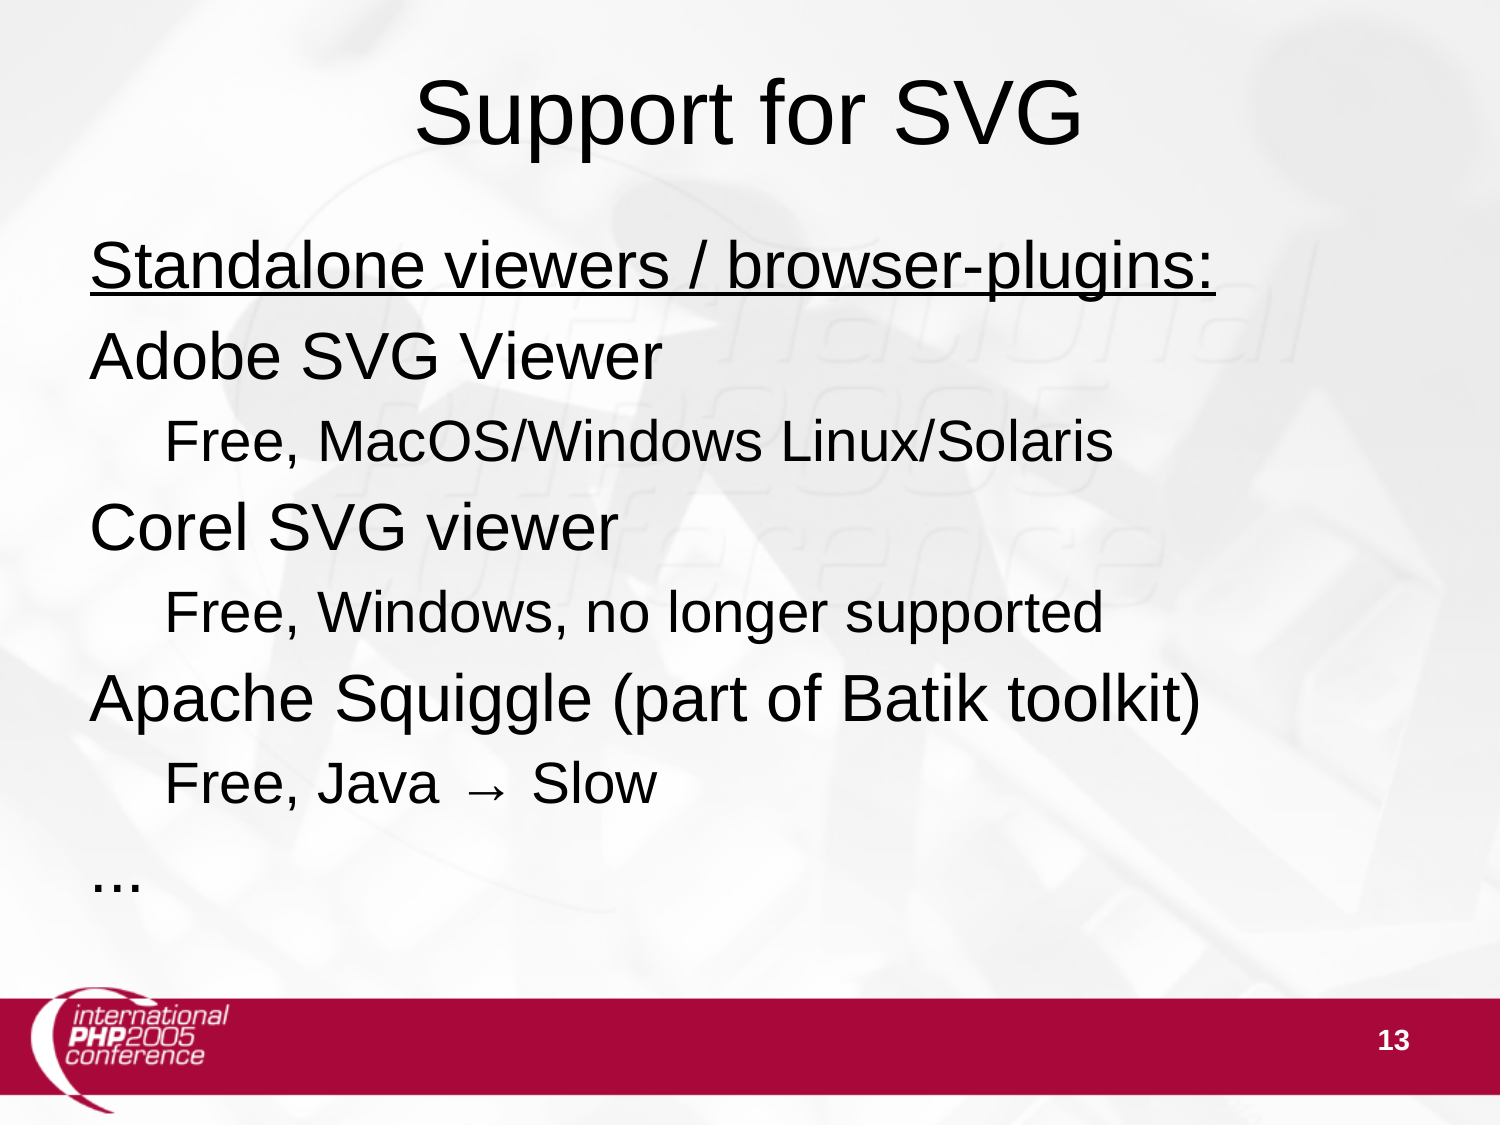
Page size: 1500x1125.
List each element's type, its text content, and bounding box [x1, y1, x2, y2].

title Support for SVG [75, 18, 1426, 207]
list Standalone viewers / browser-plugins: Adobe SVG Viewer Free, MacOS/Windows Linux/Solaris Corel SVG viewer Free, Windows, no longer supported Apache Squiggle (part of Batik toolkit) Free, Java → Slow ... [75, 220, 1426, 977]
picture [0, 0, 1500, 1125]
